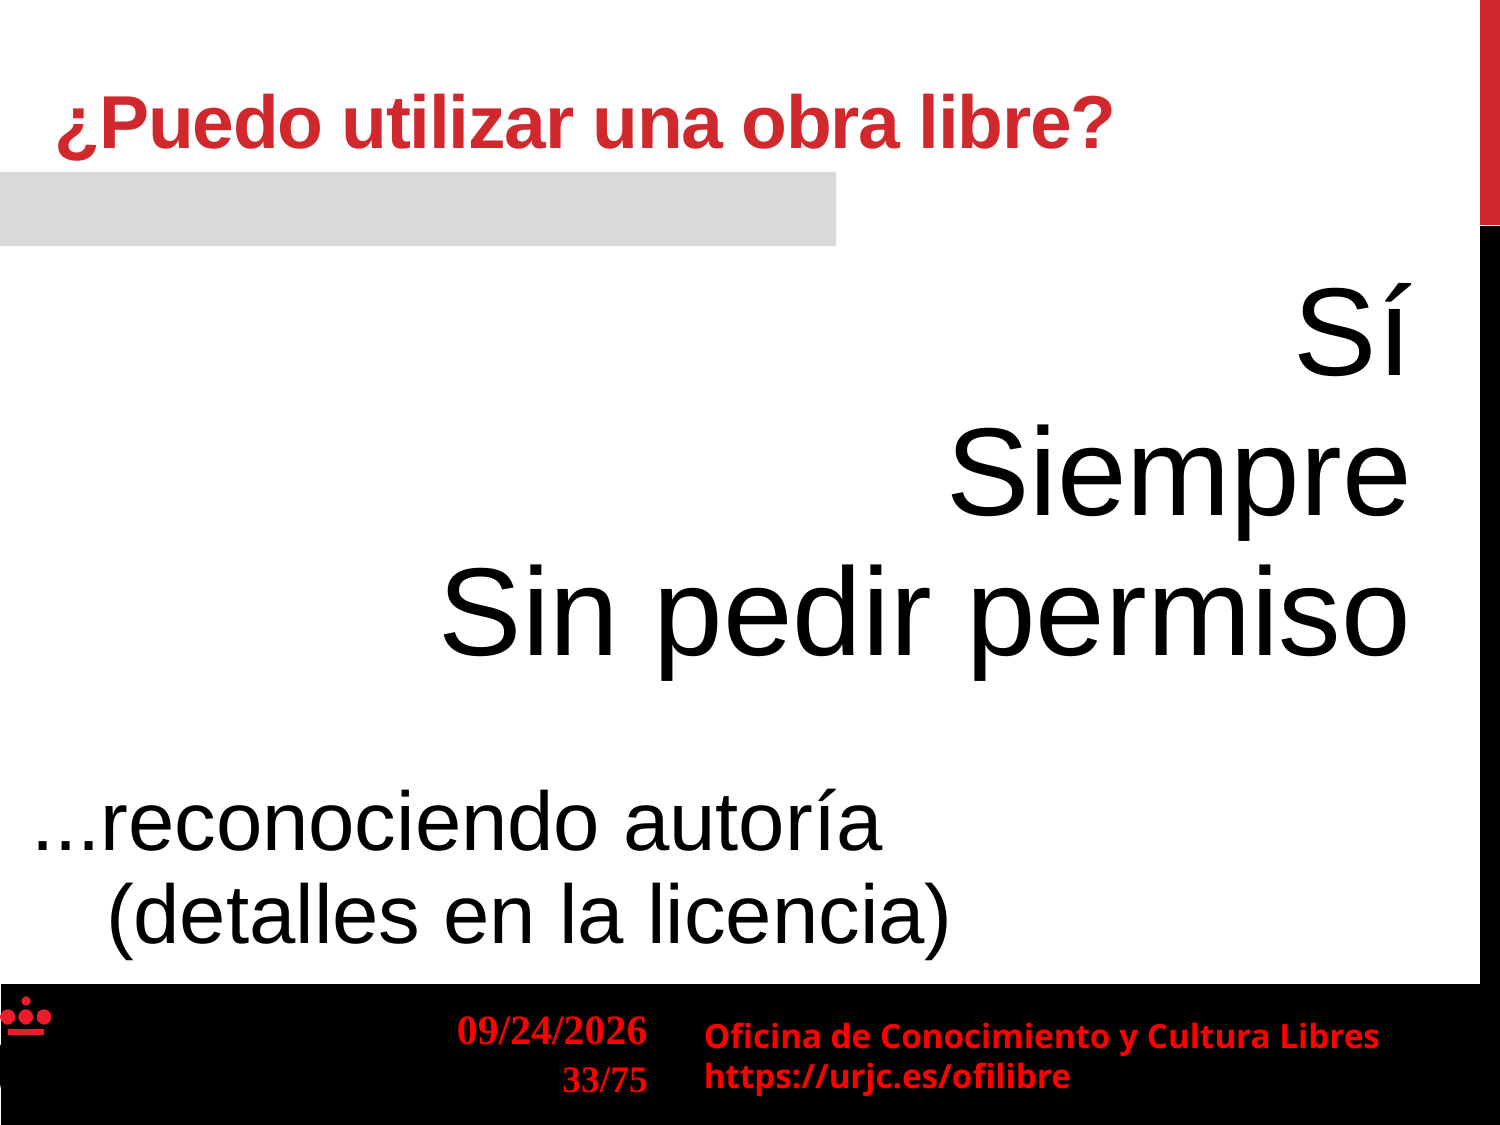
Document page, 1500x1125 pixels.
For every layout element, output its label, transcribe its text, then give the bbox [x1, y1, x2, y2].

title [75, 15, 1425, 172]
text_box Sí Siempre Sin pedir permiso ...reconociendo autoría (detalles en la licencia) [16, 255, 1427, 969]
text_box ¿Puedo utilizar una obra libre? [39, 24, 1366, 172]
text_box [0, 171, 837, 238]
